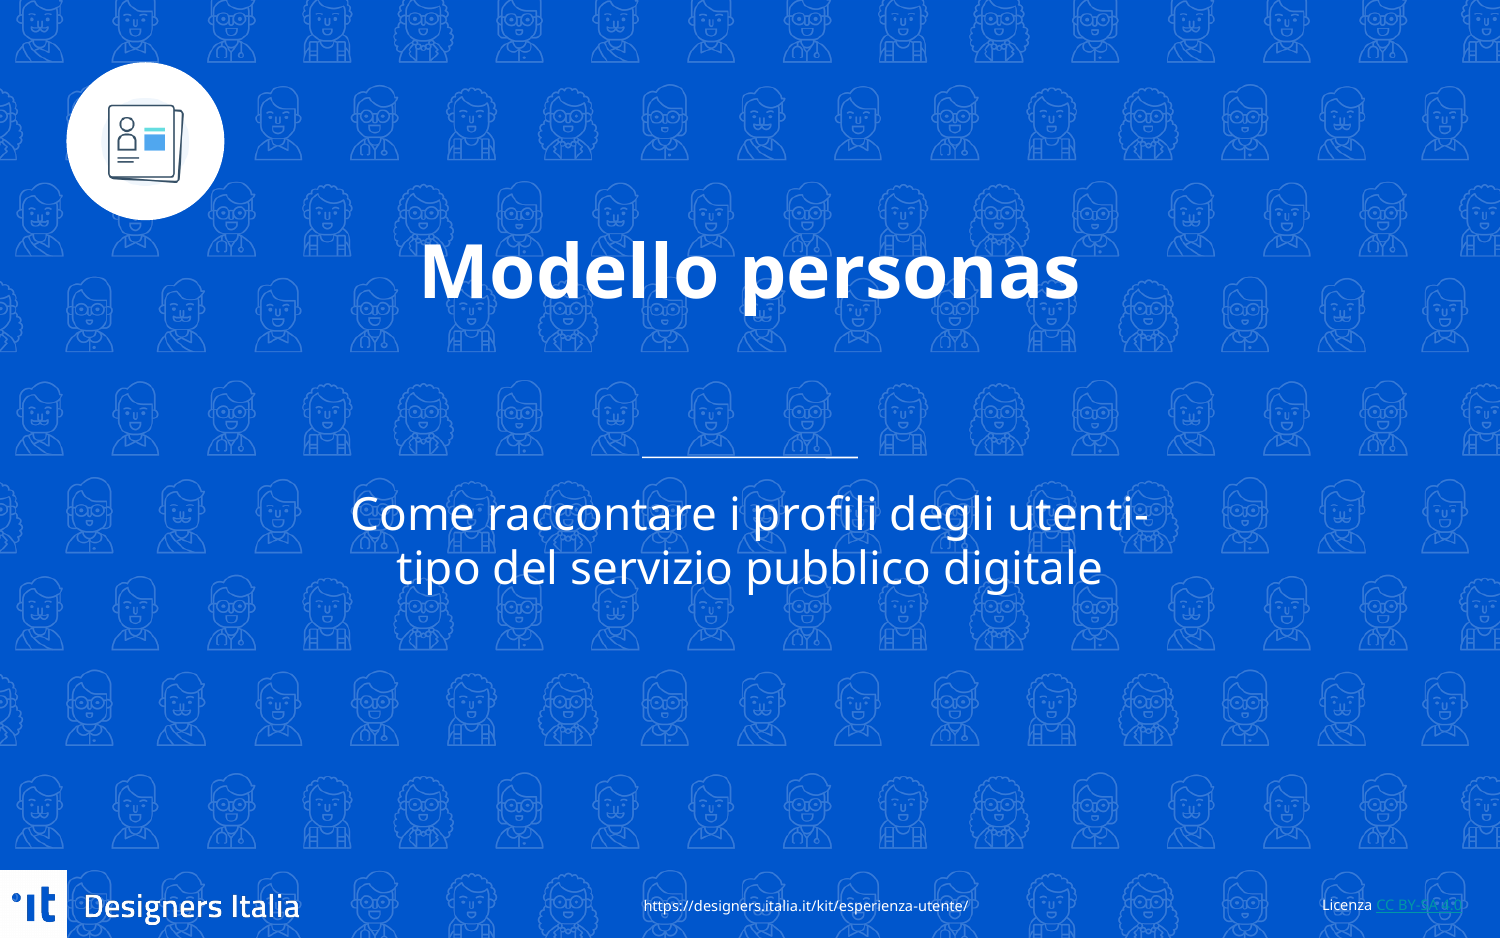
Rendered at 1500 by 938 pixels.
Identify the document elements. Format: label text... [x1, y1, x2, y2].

text_box Licenza CC BY-SA 4.0 [1284, 870, 1500, 938]
text_box [67, 63, 224, 220]
text_box https://designers.italia.it/kit/esperienza-utente/ [337, 870, 1275, 938]
picture [0, 0, 1500, 938]
text_box Modello personas [149, 158, 1351, 380]
text_box Come raccontare i profili degli utenti-tipo del servizio pubblico digitale [319, 513, 1181, 565]
